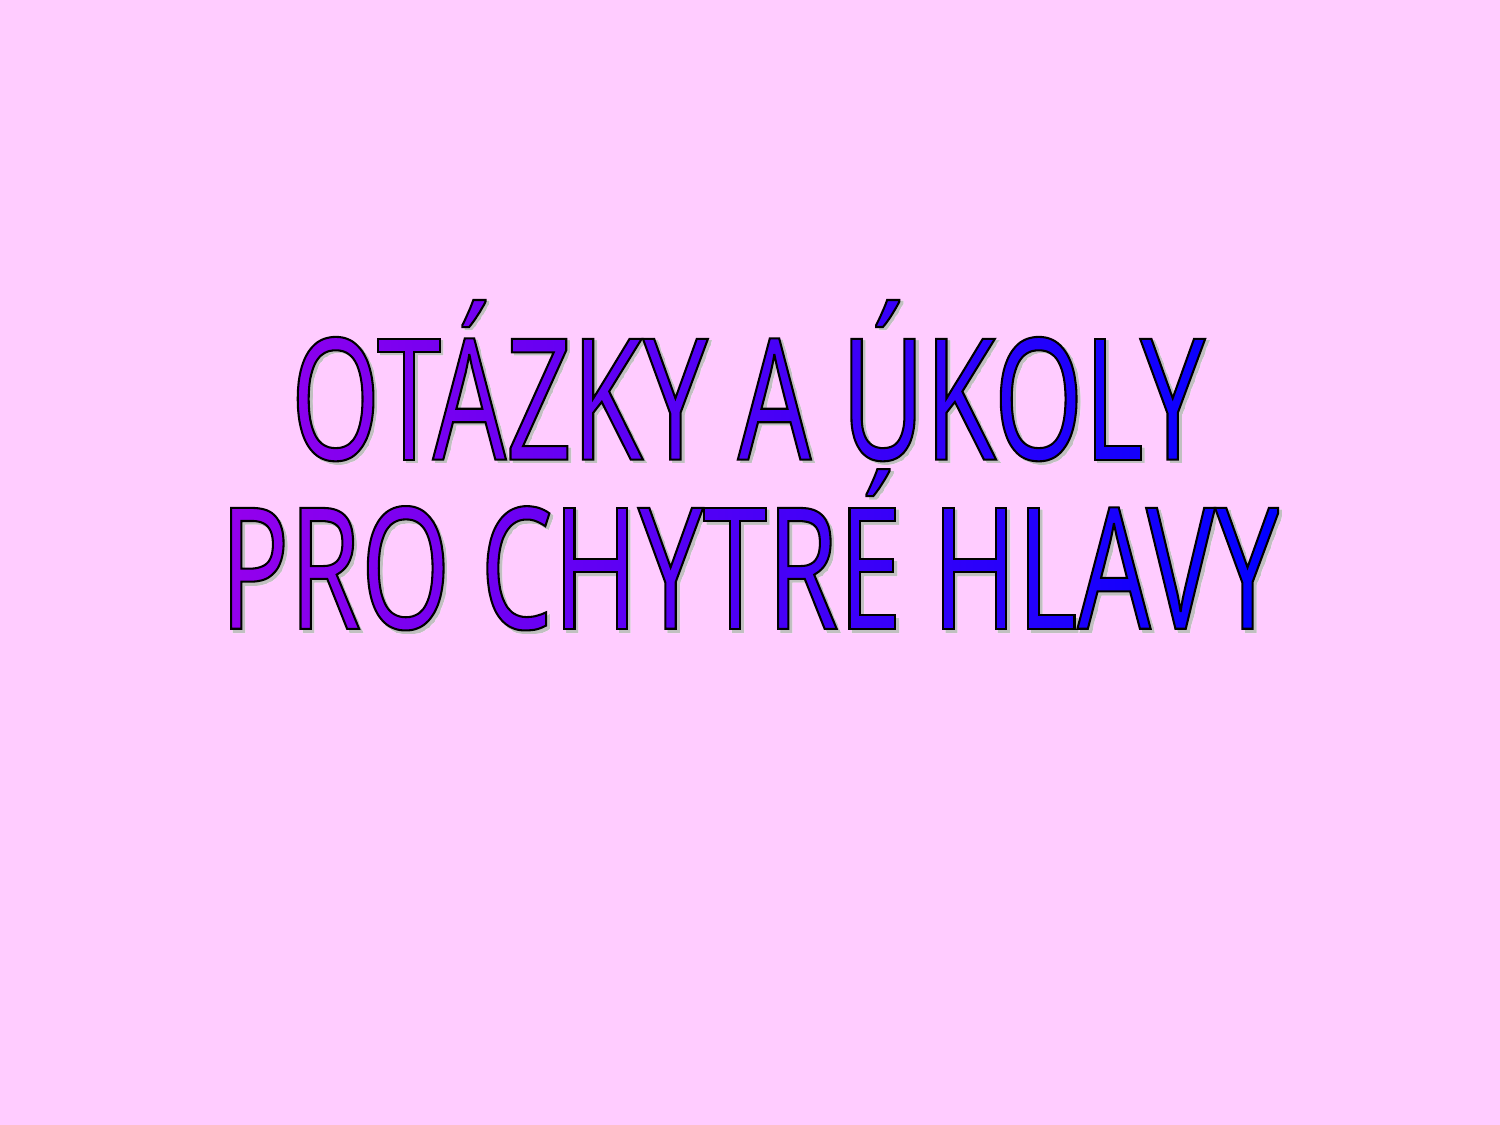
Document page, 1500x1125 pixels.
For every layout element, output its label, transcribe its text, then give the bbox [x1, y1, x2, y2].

text_box OTÁZKY A ÚKOLY PRO CHYTRÉ HLAVY [582, 338, 708, 460]
text_box OTÁZKY A ÚKOLY PRO CHYTRÉ HLAVY [866, 469, 890, 497]
text_box OTÁZKY A ÚKOLY PRO CHYTRÉ HLAVY [1077, 507, 1151, 629]
text_box OTÁZKY A ÚKOLY PRO CHYTRÉ HLAVY [1140, 338, 1206, 460]
text_box OTÁZKY A ÚKOLY PRO CHYTRÉ HLAVY [638, 507, 766, 629]
text_box OTÁZKY A ÚKOLY PRO CHYTRÉ HLAVY [564, 507, 627, 629]
text_box OTÁZKY A ÚKOLY PRO CHYTRÉ HLAVY [510, 338, 568, 460]
text_box OTÁZKY A ÚKOLY PRO CHYTRÉ HLAVY [1146, 507, 1279, 629]
text_box OTÁZKY A ÚKOLY PRO CHYTRÉ HLAVY [851, 338, 915, 462]
text_box OTÁZKY A ÚKOLY PRO CHYTRÉ HLAVY [1094, 338, 1141, 460]
text_box OTÁZKY A ÚKOLY PRO CHYTRÉ HLAVY [943, 507, 1007, 629]
text_box OTÁZKY A ÚKOLY PRO CHYTRÉ HLAVY [1028, 507, 1075, 629]
text_box OTÁZKY A ÚKOLY PRO CHYTRÉ HLAVY [849, 507, 896, 629]
text_box OTÁZKY A ÚKOLY PRO CHYTRÉ HLAVY [432, 338, 507, 460]
text_box OTÁZKY A ÚKOLY PRO CHYTRÉ HLAVY [936, 338, 997, 460]
text_box OTÁZKY A ÚKOLY PRO CHYTRÉ HLAVY [297, 336, 374, 462]
text_box OTÁZKY A ÚKOLY PRO CHYTRÉ HLAVY [876, 299, 900, 327]
text_box OTÁZKY A ÚKOLY PRO CHYTRÉ HLAVY [1000, 336, 1077, 462]
text_box OTÁZKY A ÚKOLY PRO CHYTRÉ HLAVY [300, 507, 360, 629]
text_box OTÁZKY A ÚKOLY PRO CHYTRÉ HLAVY [778, 507, 837, 629]
text_box OTÁZKY A ÚKOLY PRO CHYTRÉ HLAVY [378, 338, 440, 460]
text_box OTÁZKY A ÚKOLY PRO CHYTRÉ HLAVY [231, 507, 284, 629]
text_box OTÁZKY A ÚKOLY PRO CHYTRÉ HLAVY [487, 506, 550, 631]
text_box OTÁZKY A ÚKOLY PRO CHYTRÉ HLAVY [367, 506, 444, 631]
text_box OTÁZKY A ÚKOLY PRO CHYTRÉ HLAVY [462, 299, 486, 328]
text_box OTÁZKY A ÚKOLY PRO CHYTRÉ HLAVY [737, 338, 812, 460]
